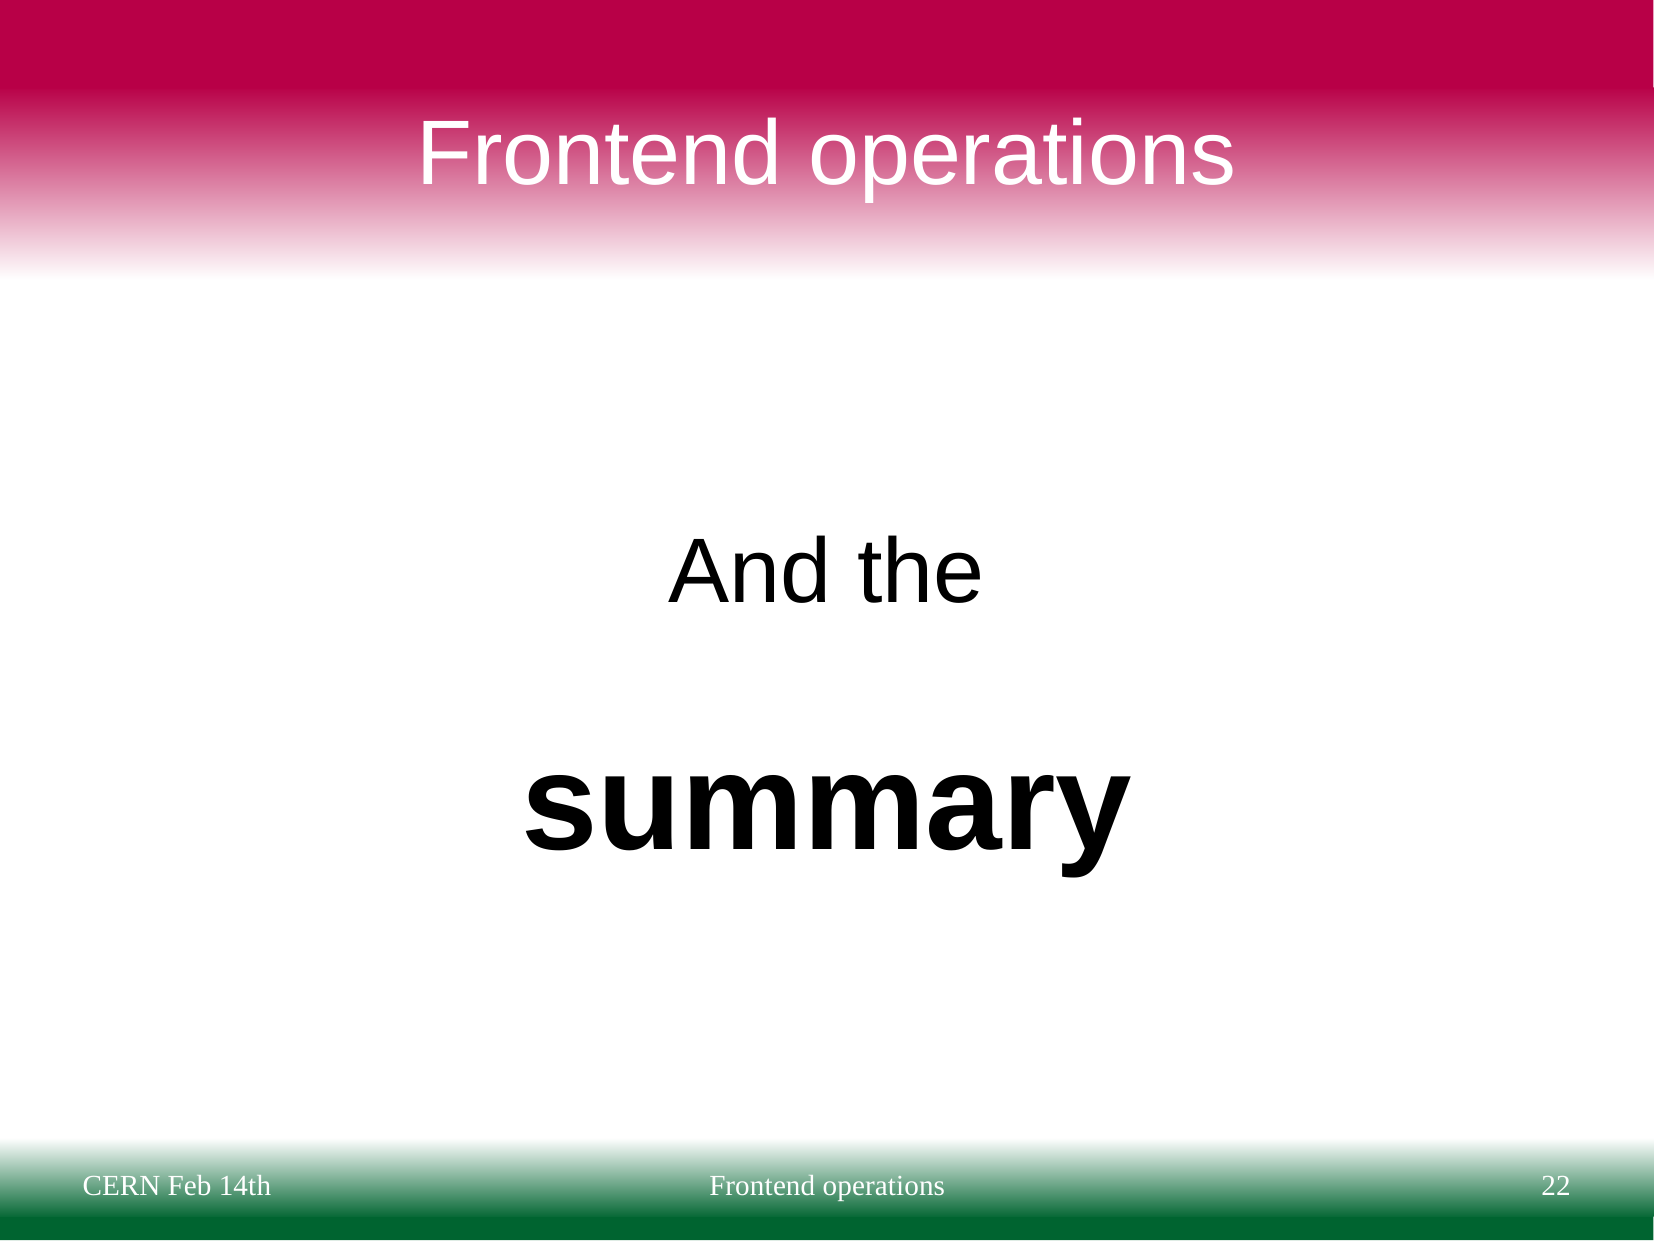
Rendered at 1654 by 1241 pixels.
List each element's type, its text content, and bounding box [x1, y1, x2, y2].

title Frontend operations [82, 56, 1571, 250]
subtitle And the summary [82, 297, 1571, 1102]
